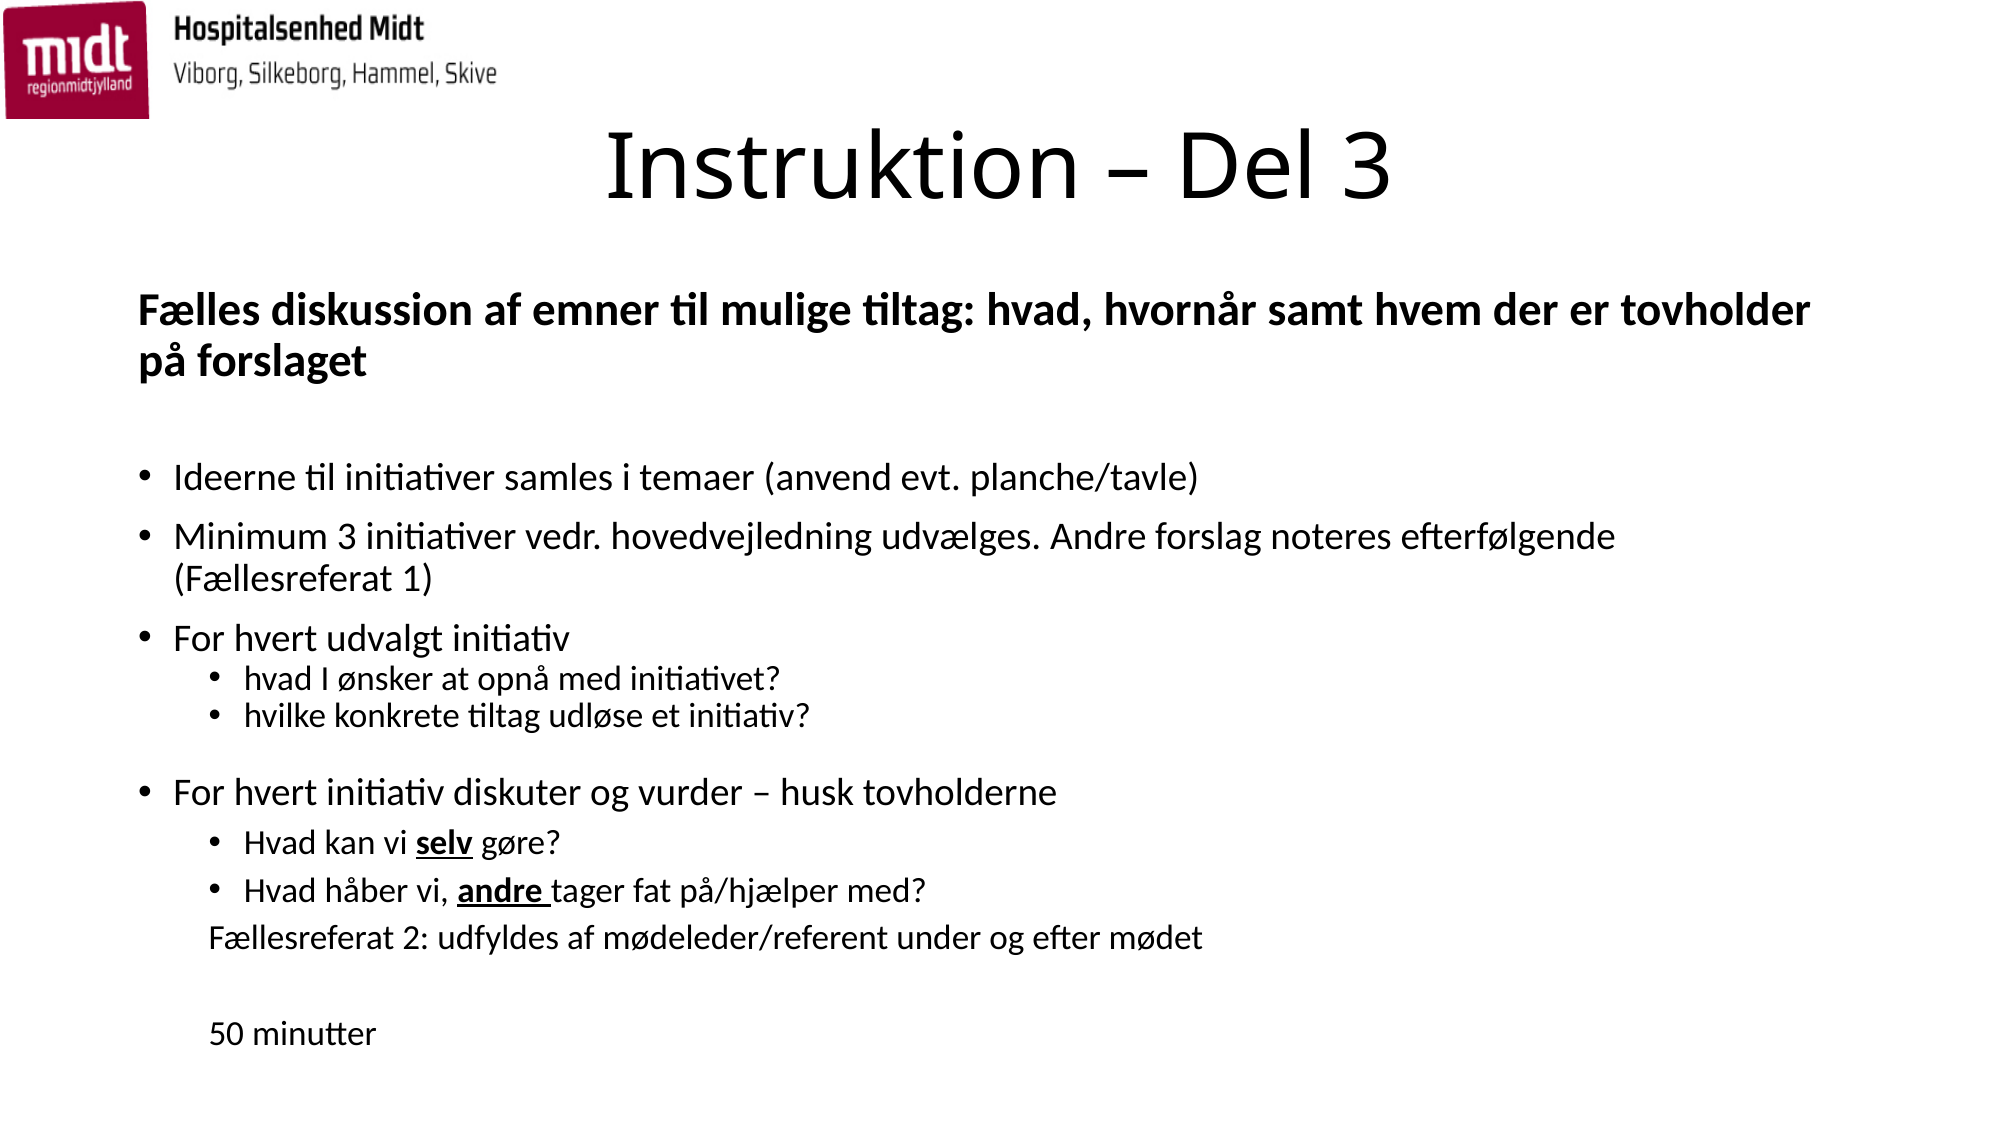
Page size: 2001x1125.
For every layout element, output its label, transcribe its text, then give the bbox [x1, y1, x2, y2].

title Instruktion – Del 3 [137, 59, 1863, 278]
list Fælles diskussion af emner til mulige tiltag: hvad, hvornår samt hvem der er tovholder på forslaget Ideerne til initiativer samles i temaer (anvend evt. planche/tavle) Minimum 3 initiativer vedr. hovedvejledning udvælges. Andre forslag noteres efterfølgende (Fællesreferat 1) For hvert udvalgt initiativ hvad I ønsker at opnå med initiativet? hvilke konkrete tiltag udløse et initiativ? For hvert initiativ diskuter og vurder – husk tovholderne Hvad kan vi selv gøre? Hvad håber vi, andre tager fat på/hjælper med? Fællesreferat 2: udfyldes af mødeleder/referent under og efter mødet 50 minutter [123, 277, 1849, 1066]
picture [0, 0, 510, 119]
